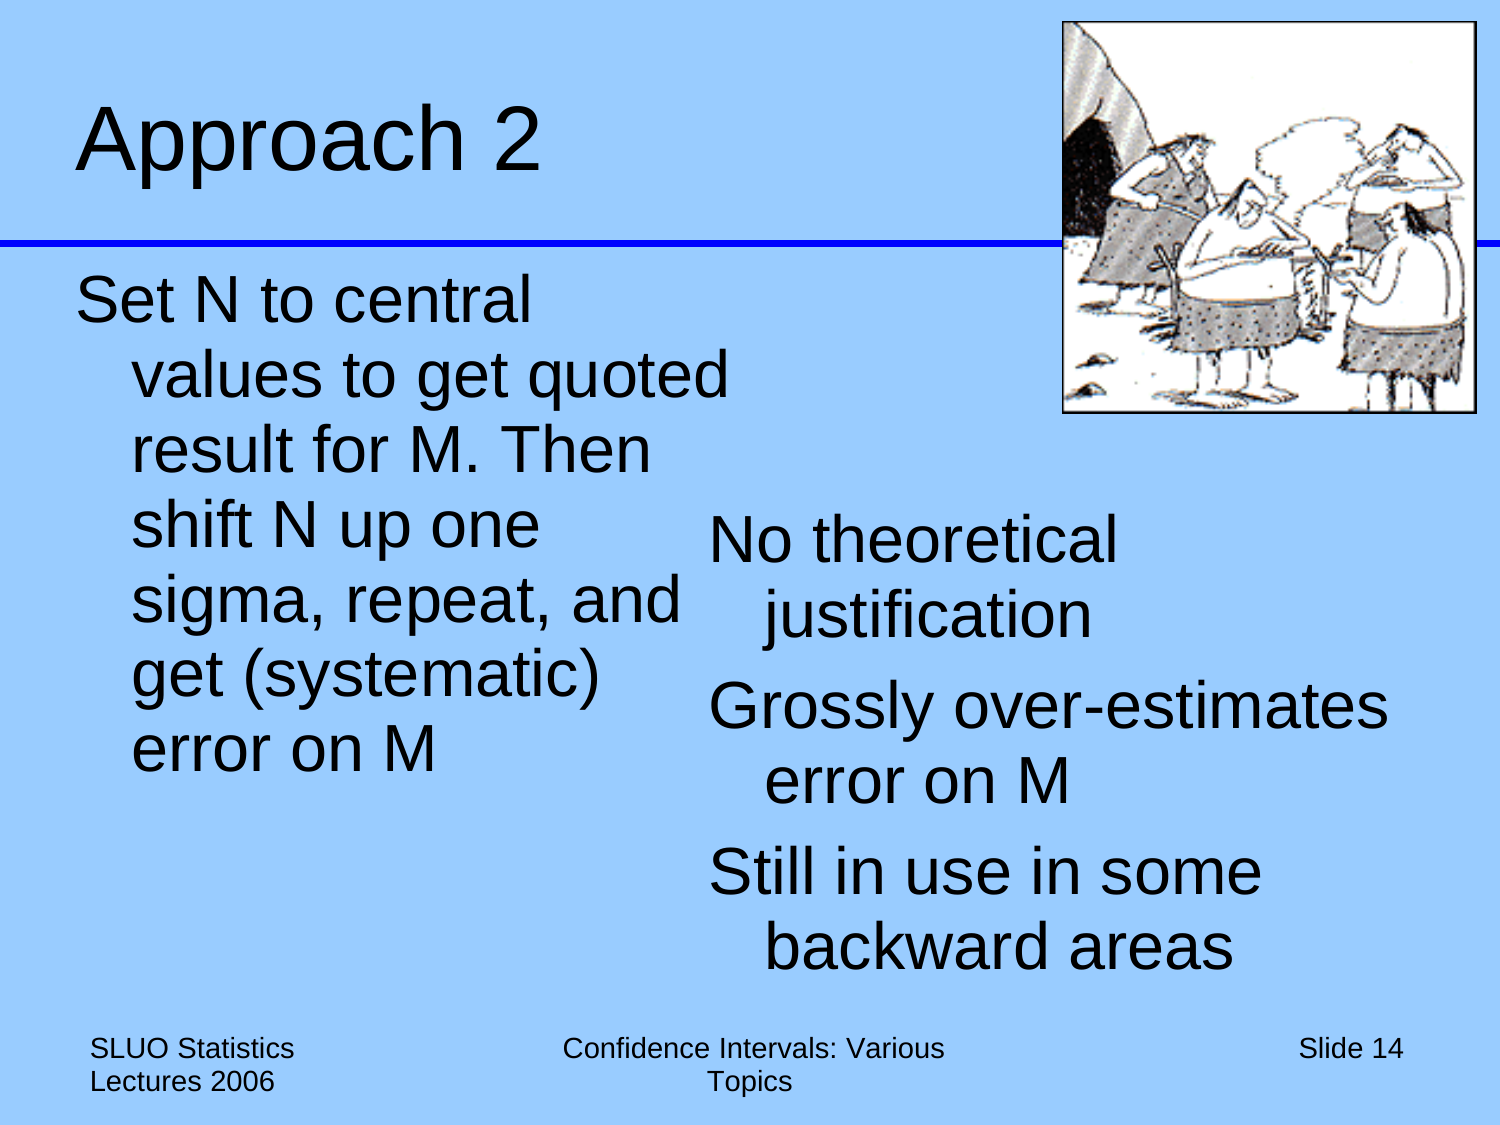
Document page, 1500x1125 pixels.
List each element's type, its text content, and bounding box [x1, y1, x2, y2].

list No theoretical justification Grossly over-estimates error on M Still in use in some backward areas [708, 501, 1426, 1006]
list Set N to central values to get quoted result for M. Then shift N up one sigma, repeat, and get (systematic) error on M [75, 262, 734, 1006]
picture [1062, 21, 1477, 414]
title Approach 2 [75, 45, 1062, 233]
